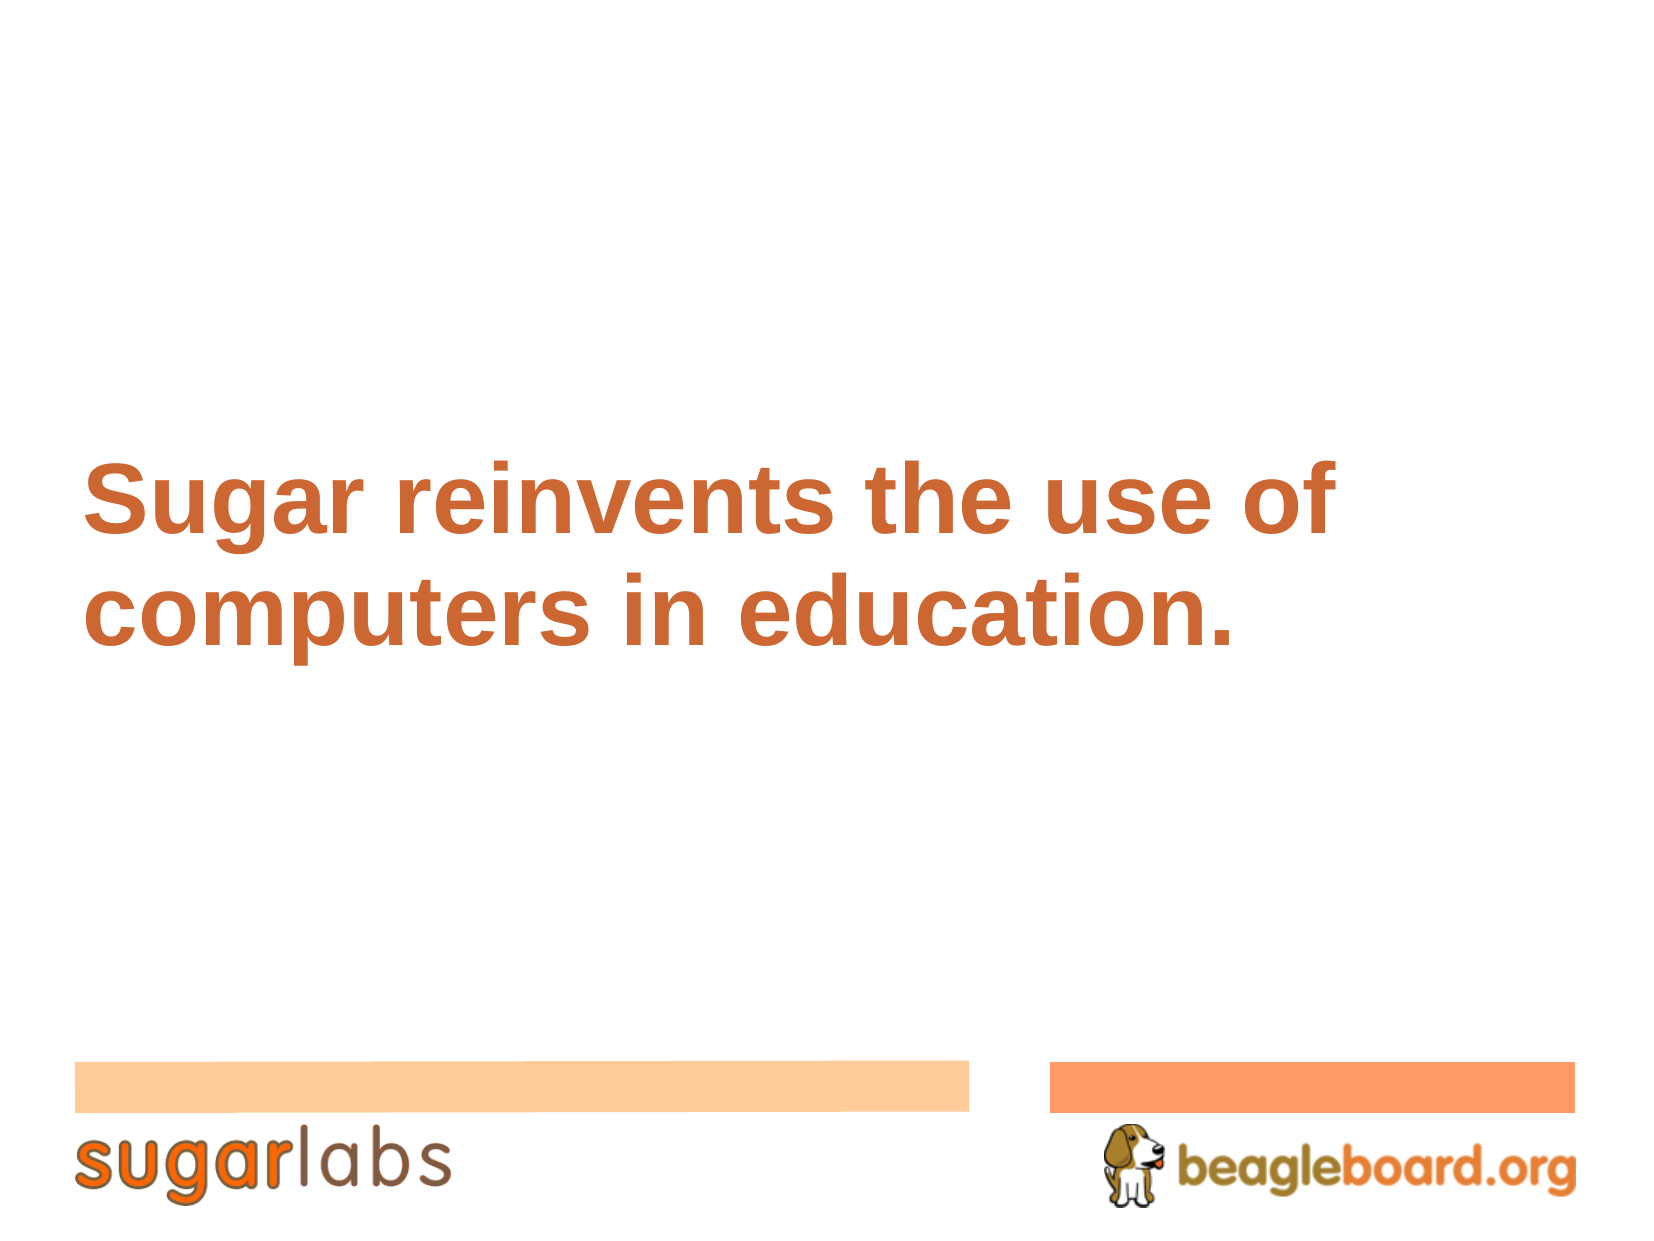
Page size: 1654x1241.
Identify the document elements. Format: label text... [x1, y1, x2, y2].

picture [75, 1124, 451, 1206]
picture [1104, 1124, 1576, 1208]
title Sugar reinvents the use of computers in education. [82, 425, 1571, 684]
